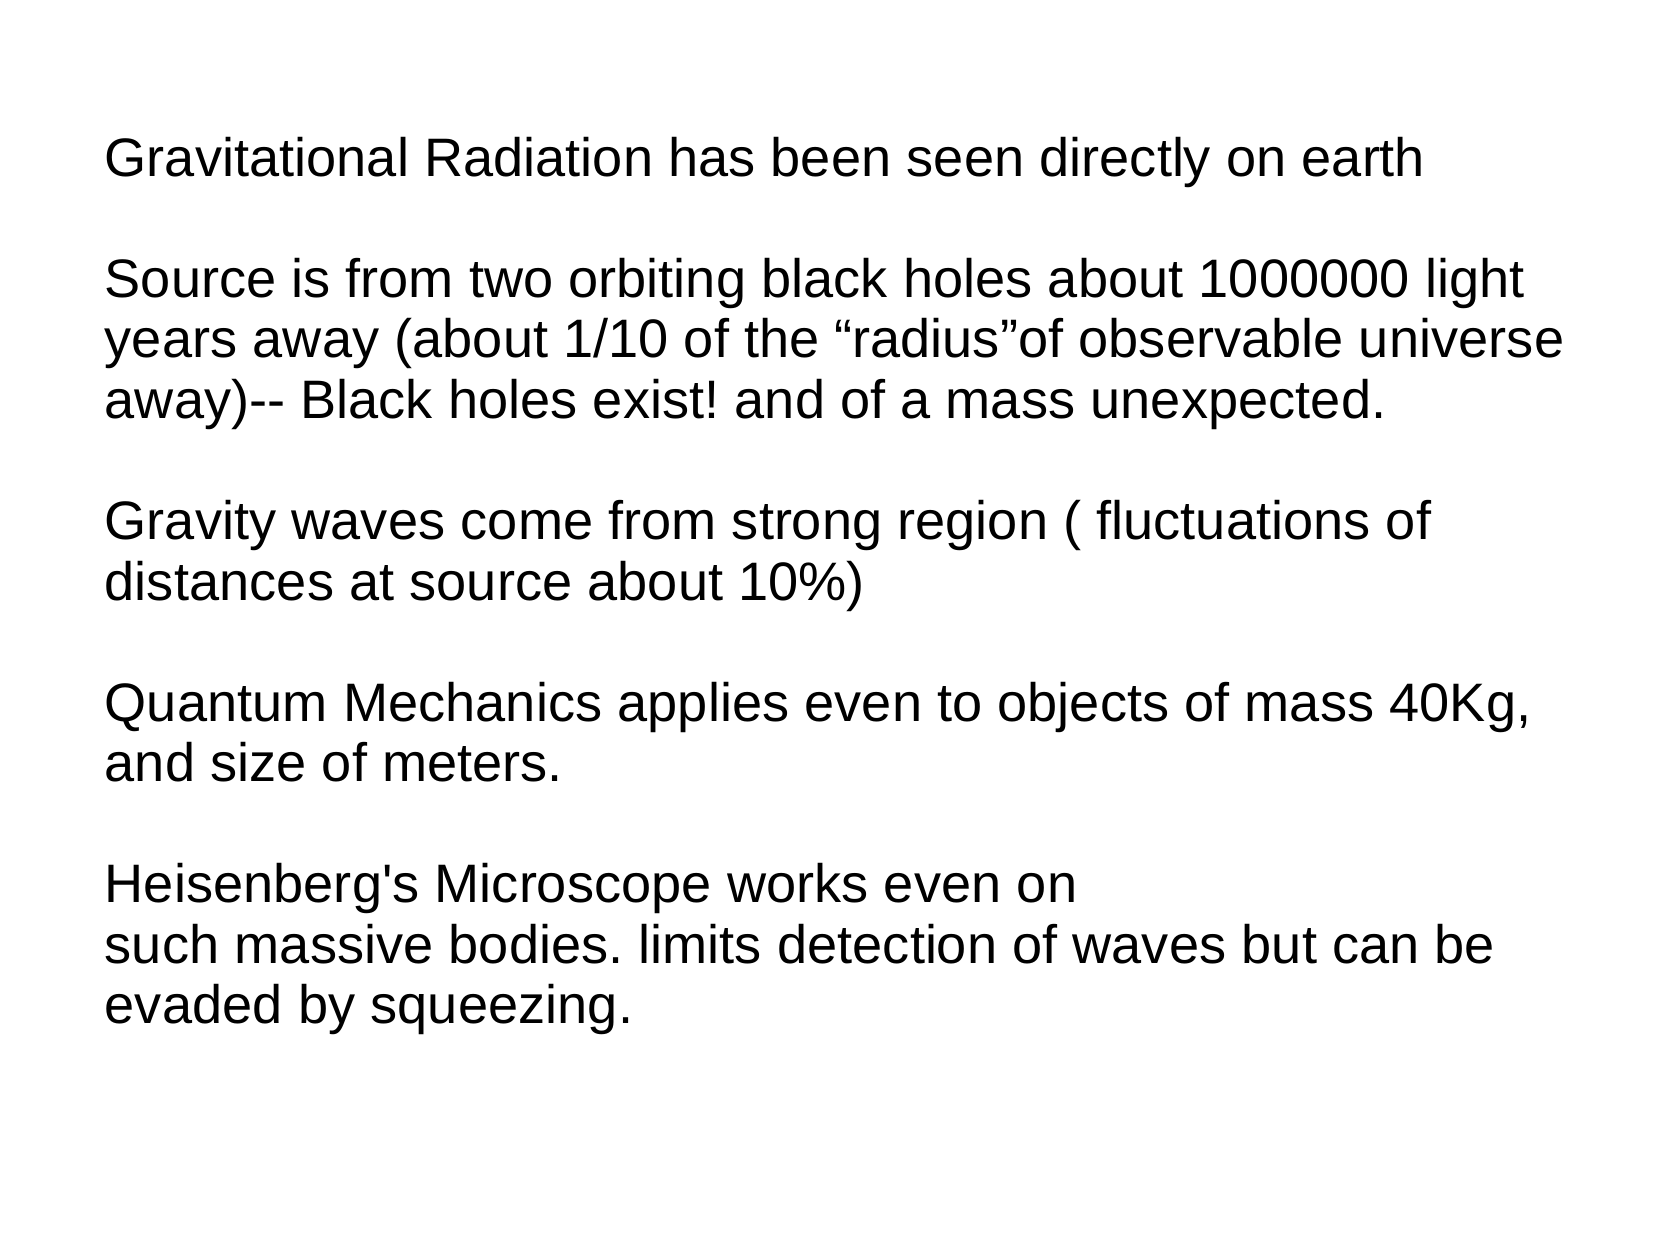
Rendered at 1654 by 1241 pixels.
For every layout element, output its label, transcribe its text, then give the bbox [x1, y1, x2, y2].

text_box Gravitational Radiation has been seen directly on earth Source is from two orbiting black holes about 1000000 light years away (about 1/10 of the “radius”of observable universe away)-- Black holes exist! and of a mass unexpected. Gravity waves come from strong region ( fluctuations of distances at source about 10%) Quantum Mechanics applies even to objects of mass 40Kg, and size of meters. Heisenberg's Microscope works even on such massive bodies. limits detection of waves but can be evaded by squeezing. [90, 120, 1581, 1104]
